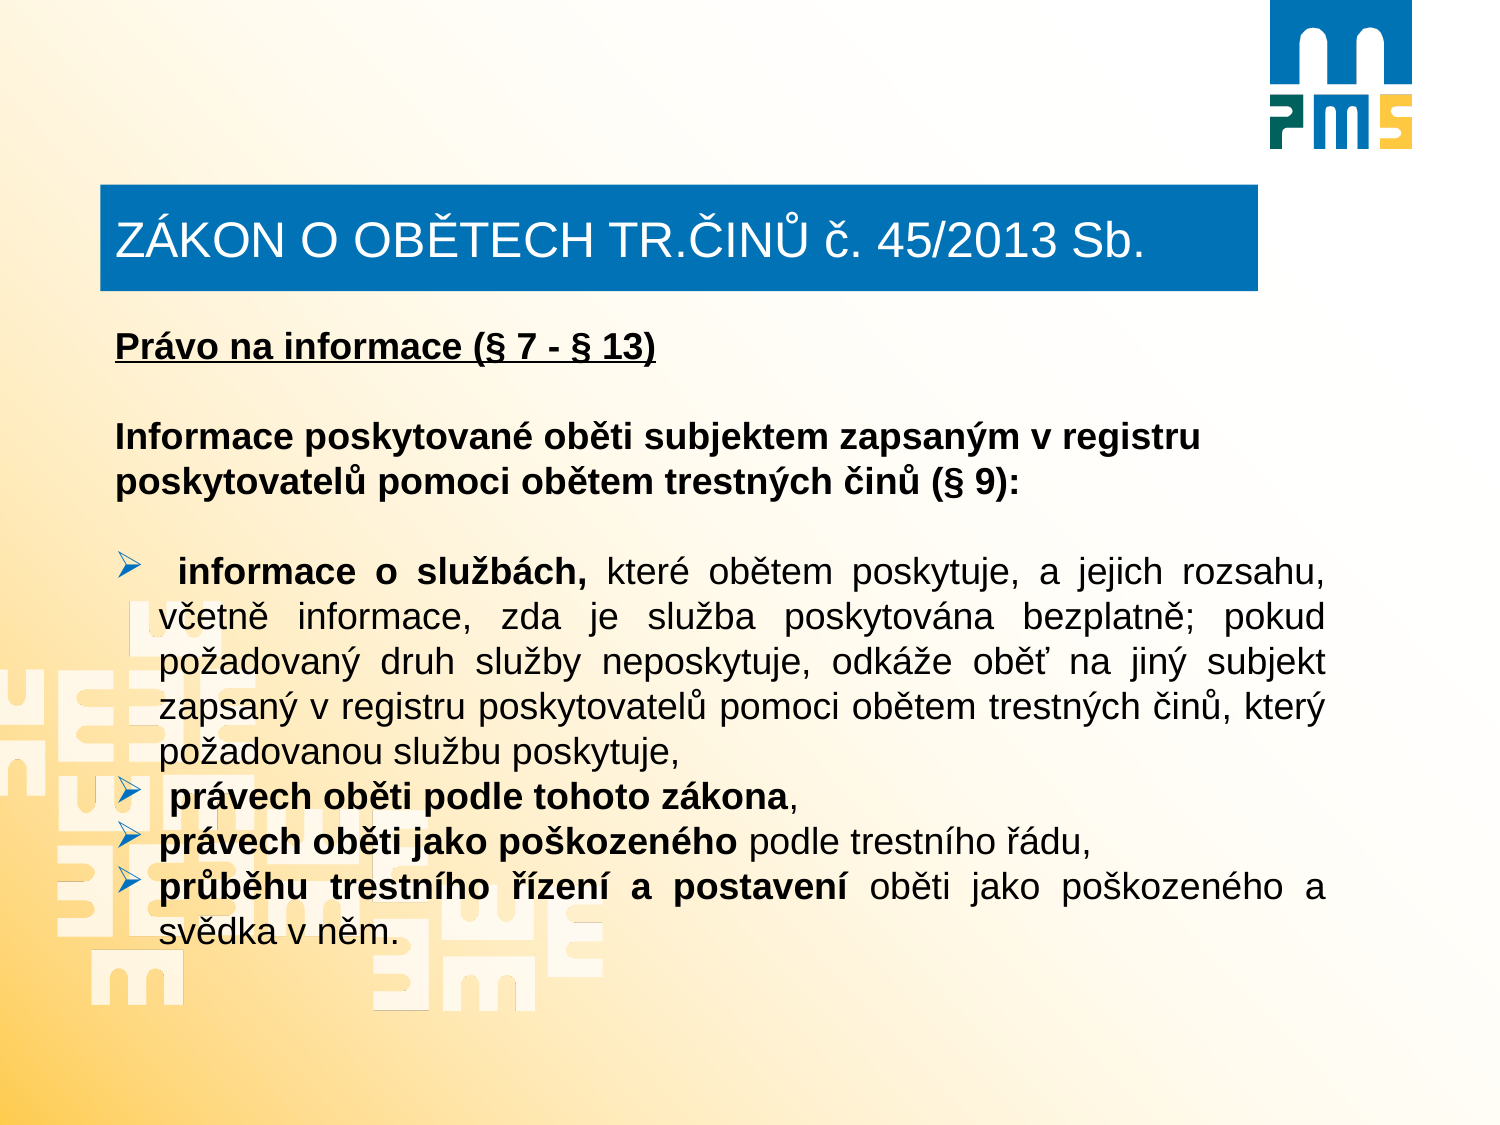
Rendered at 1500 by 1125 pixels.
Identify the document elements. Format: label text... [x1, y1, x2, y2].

picture [0, 0, 1500, 1125]
title ZÁKON O OBĚTECH TR.ČINŮ č. 45/2013 Sb. [100, 184, 1258, 292]
text_box Právo na informace (§ 7 - § 13) Informace poskytované oběti subjektem zapsaným v registru poskytovatelů pomoci obětem trestných činů (§ 9): informace o službách, které obětem poskytuje, a jejich rozsahu, včetně informace, zda je služba poskytována bezplatně; pokud požadovaný druh služby neposkytuje, odkáže oběť na jiný subjekt zapsaný v registru poskytovatelů pomoci obětem trestných činů, který požadovanou službu poskytuje, právech oběti podle tohoto zákona, právech oběti jako poškozeného podle trestního řádu, průběhu trestního řízení a postavení oběti jako poškozeného a svědka v něm. [100, 314, 1341, 988]
